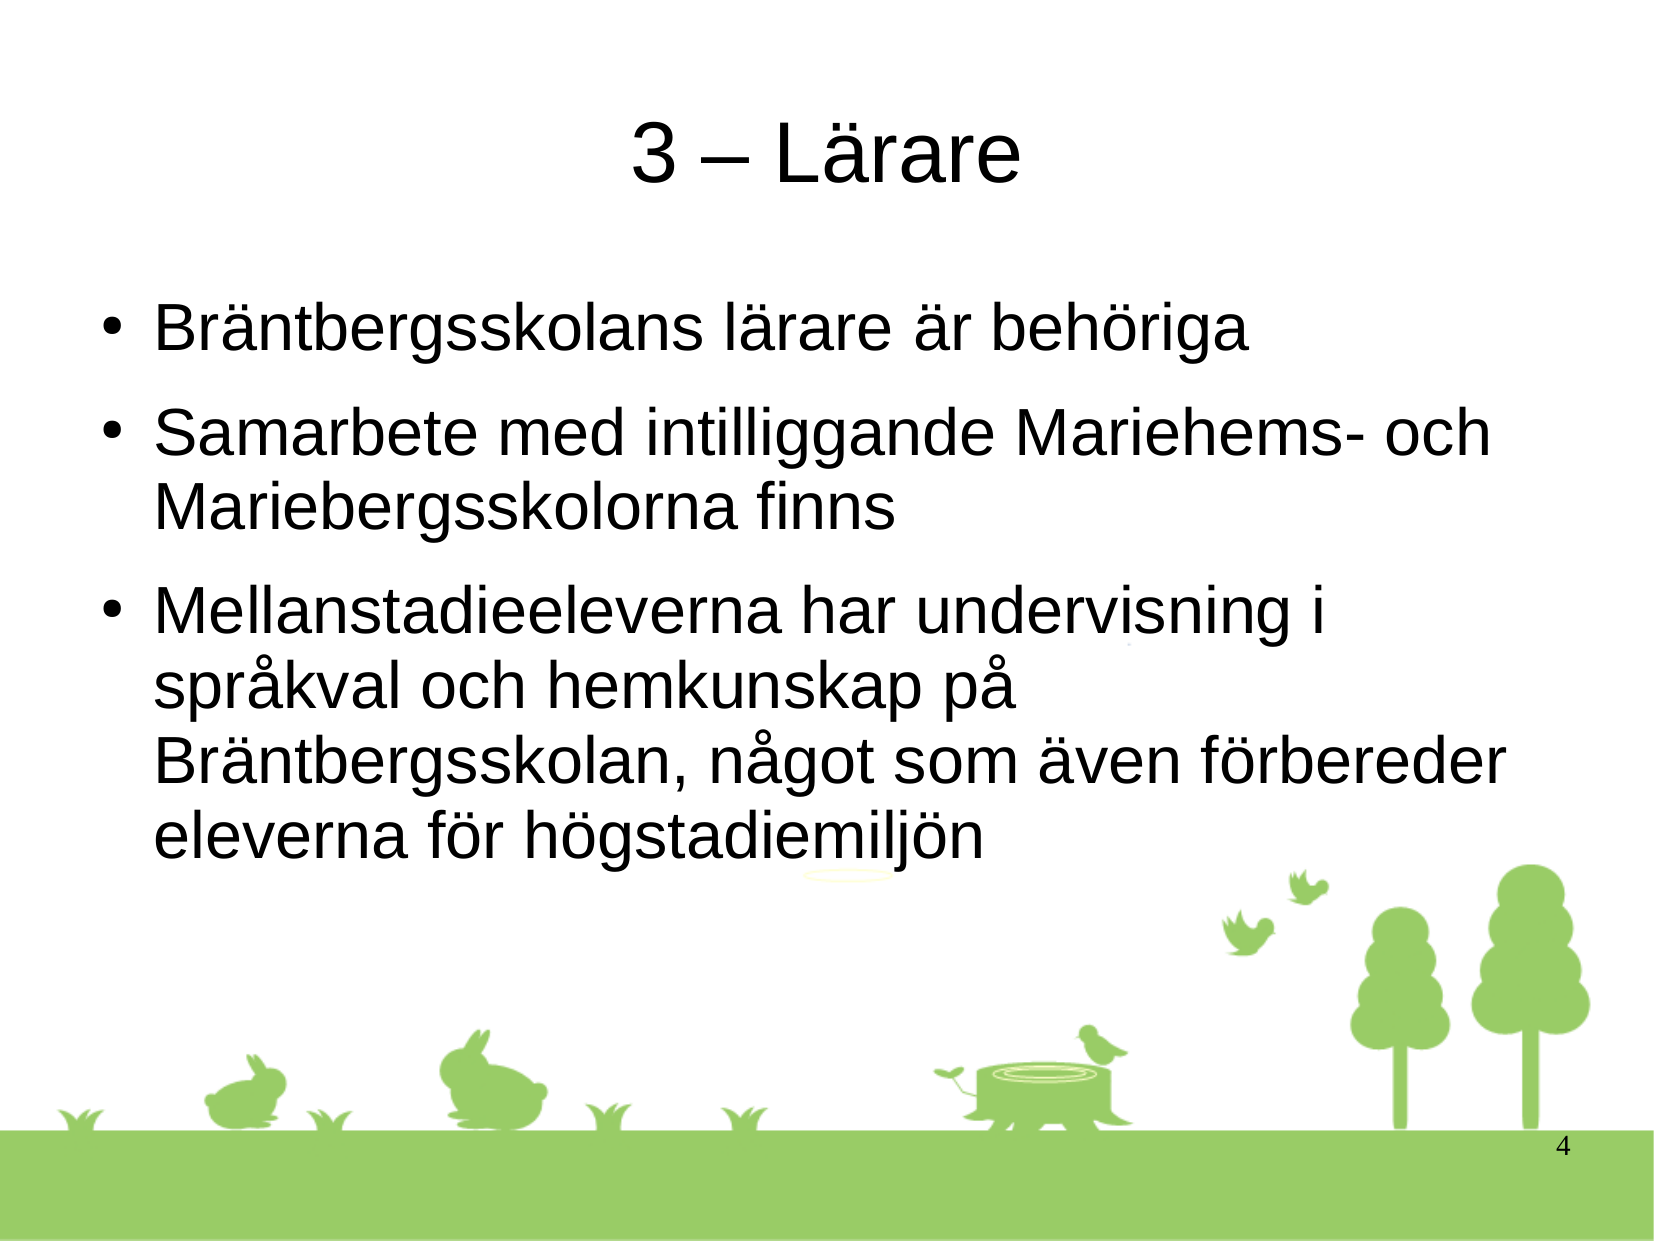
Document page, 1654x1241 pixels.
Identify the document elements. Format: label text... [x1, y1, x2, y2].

list Bräntbergsskolans lärare är behöriga Samarbete med intilliggande Mariehems- och Mariebergsskolorna finns Mellanstadieeleverna har undervisning i språkval och hemkunskap på Bräntbergsskolan, något som även förbereder eleverna för högstadiemiljön [82, 290, 1571, 1010]
title 3 – Lärare [82, 49, 1571, 257]
picture [0, 0, 1654, 1241]
